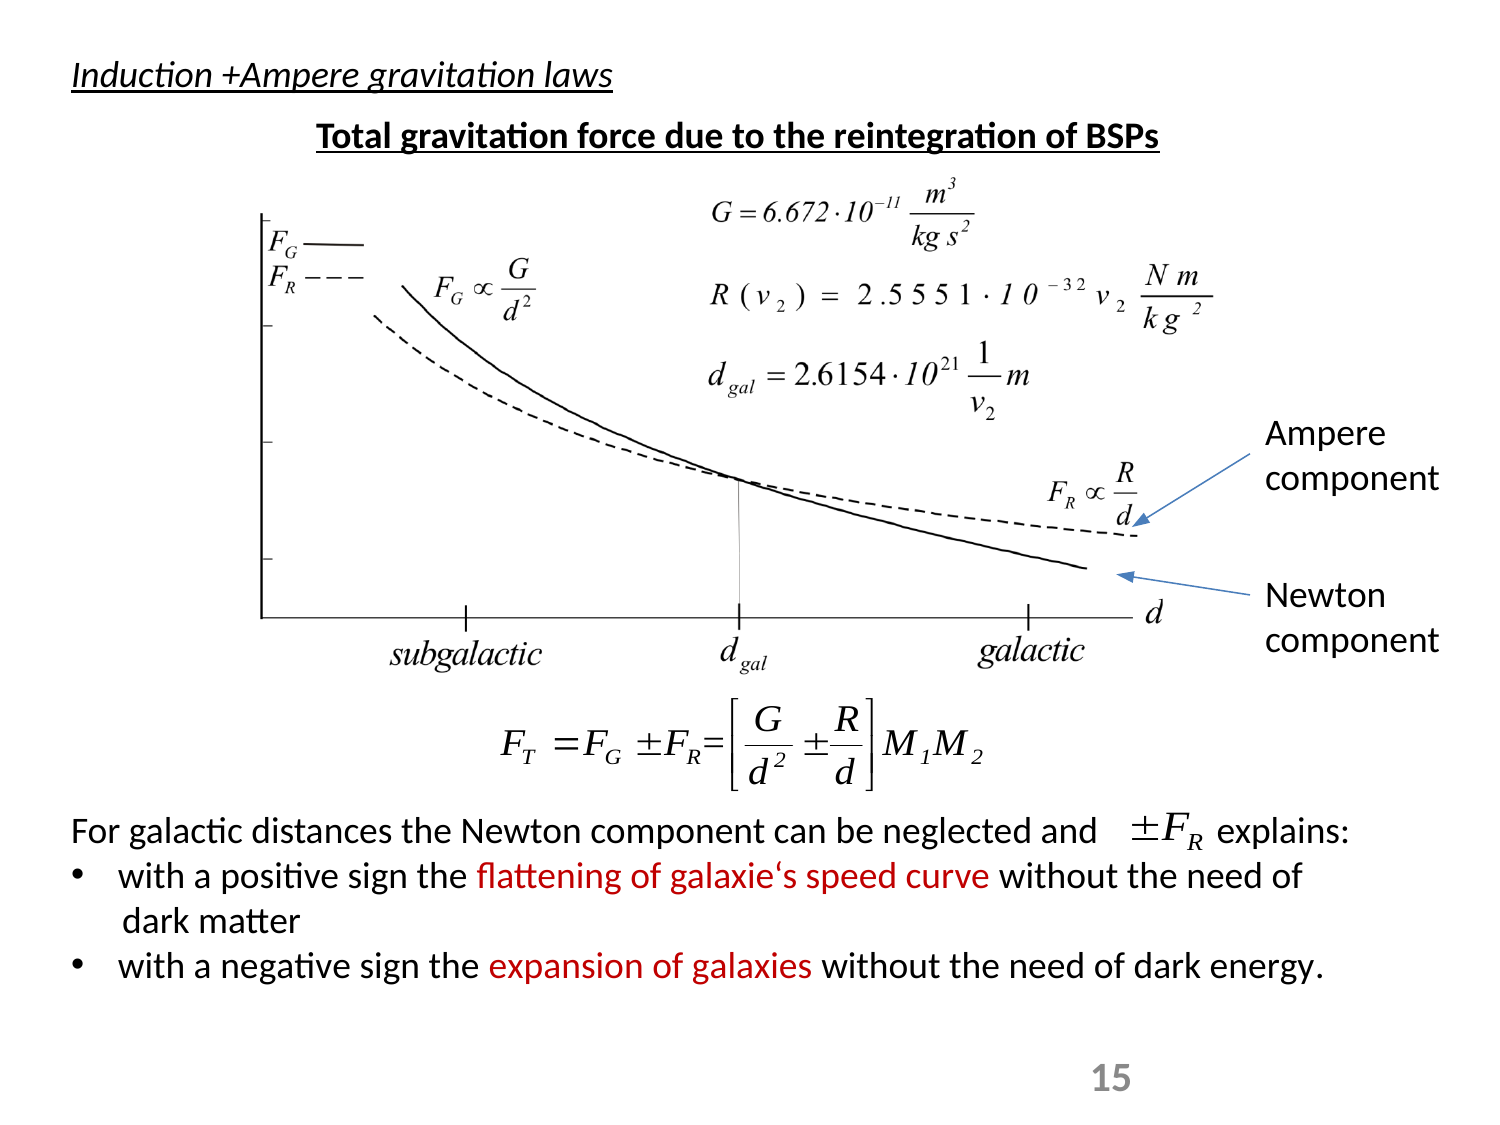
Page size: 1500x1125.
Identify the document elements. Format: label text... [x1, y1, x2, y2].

chart [493, 692, 990, 798]
chart [1120, 798, 1211, 858]
text_box For galactic distances the Newton component can be neglected and explains: with a positive sign the flattening of galaxie‘s speed curve without the need of dark matter with a negative sign the expansion of galaxies without the need of dark energy. [56, 798, 1483, 996]
text_box Induction +Ampere gravitation laws [56, 43, 260, 103]
picture [260, 38, 1223, 681]
text_box Ampere component [1250, 400, 1458, 507]
text_box [1074, 1042, 1426, 1103]
text_box Newton component [1250, 562, 1458, 669]
